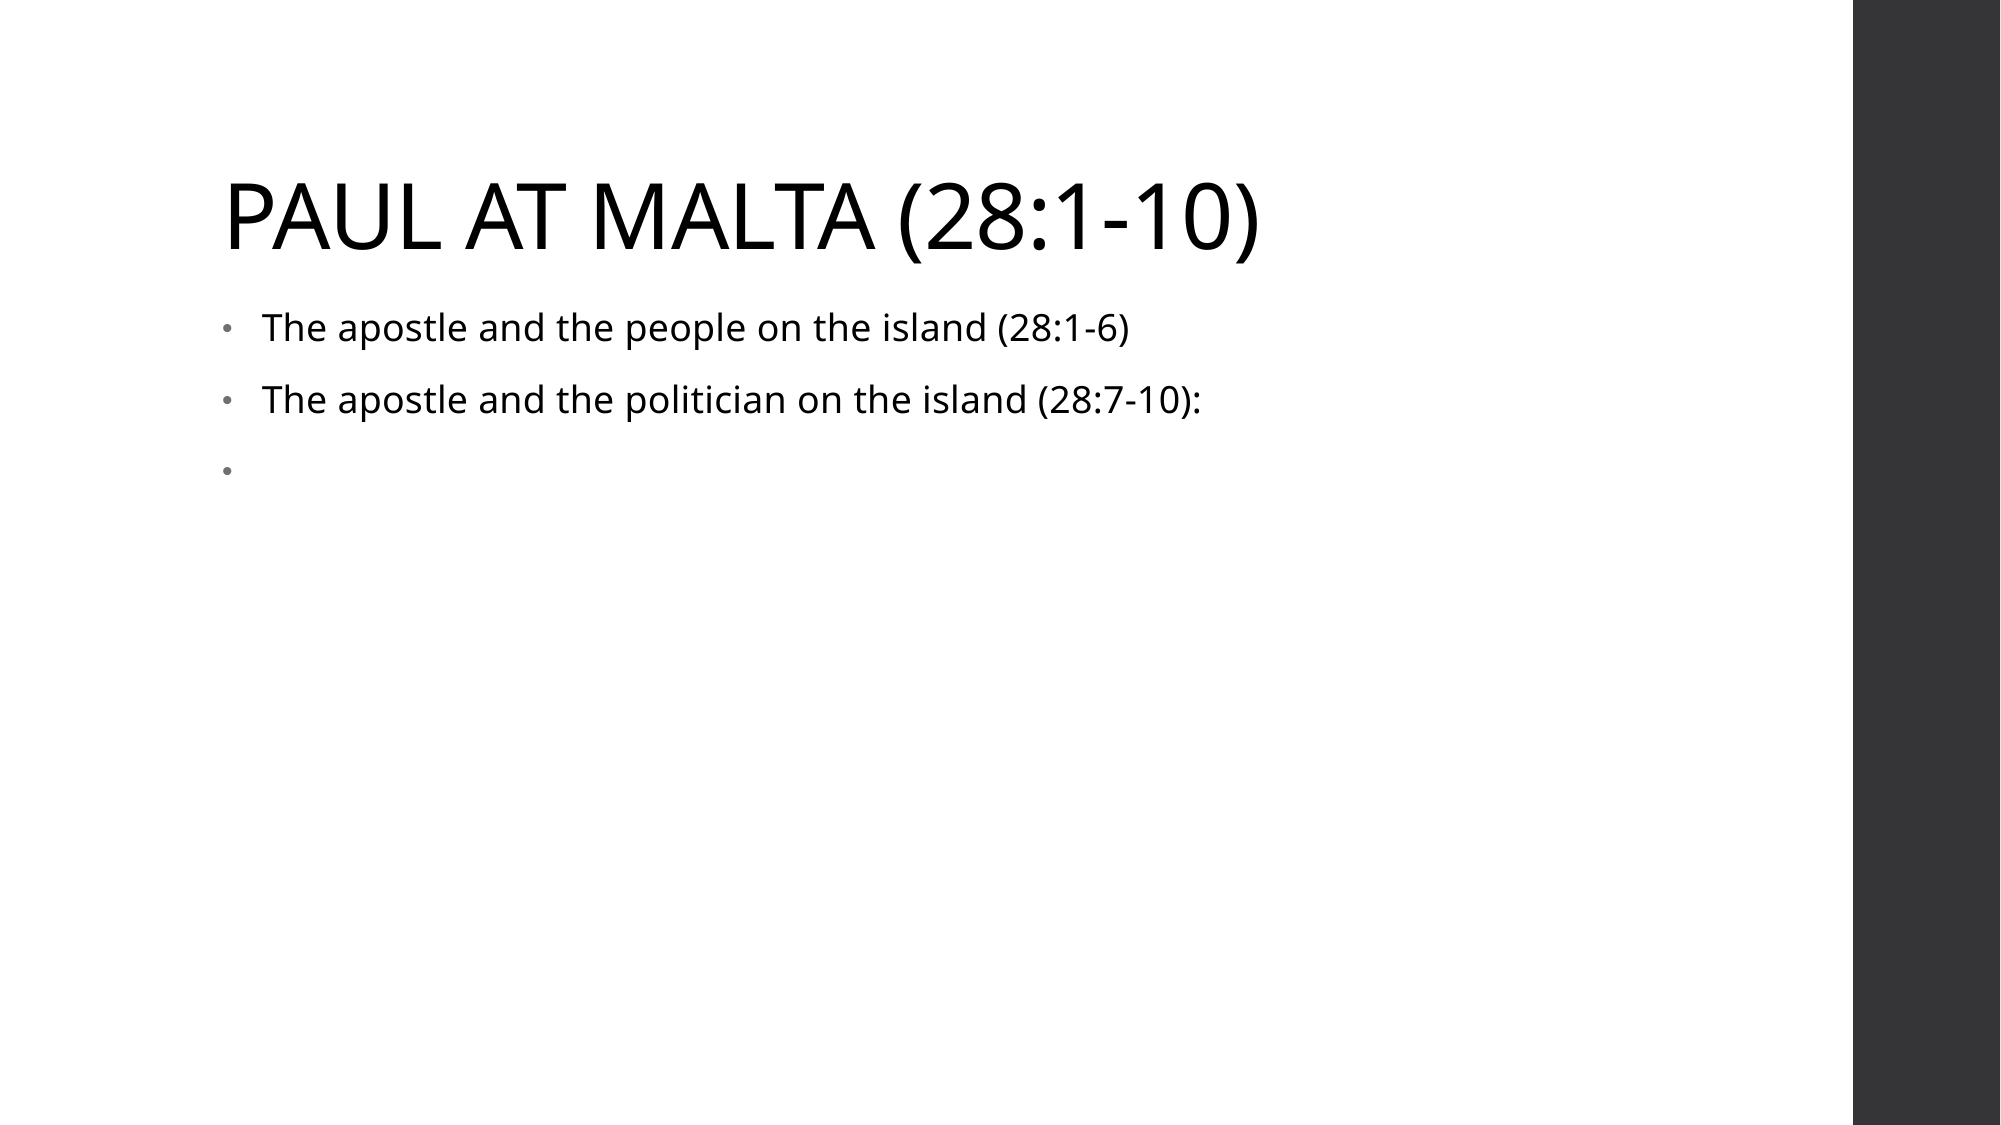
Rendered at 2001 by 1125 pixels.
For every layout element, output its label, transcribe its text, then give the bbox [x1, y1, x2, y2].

list The apostle and the people on the island (28:1-6) The apostle and the politician on the island (28:7-10): [206, 299, 1617, 1014]
title PAUL AT MALTA (28:1-10) [206, 60, 1797, 278]
